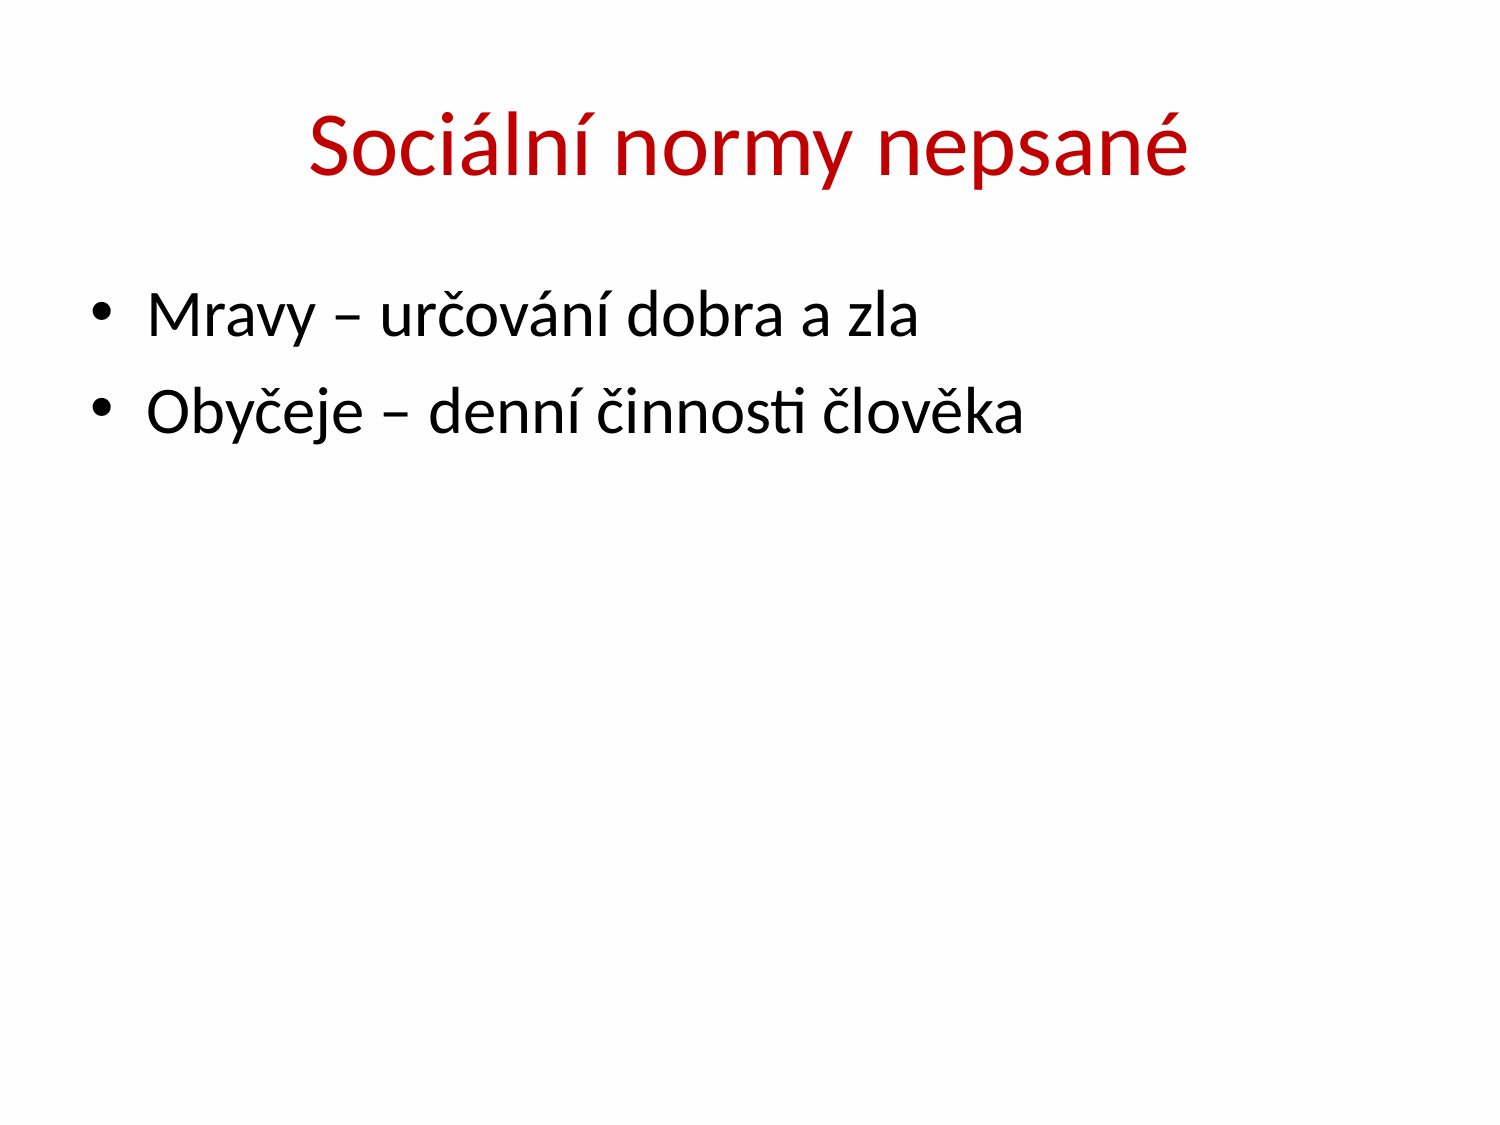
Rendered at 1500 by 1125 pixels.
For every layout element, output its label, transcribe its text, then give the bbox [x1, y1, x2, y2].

title Sociální normy nepsané [75, 45, 1426, 233]
list Mravy – určování dobra a zla Obyčeje – denní činnosti člověka [75, 262, 1426, 1005]
